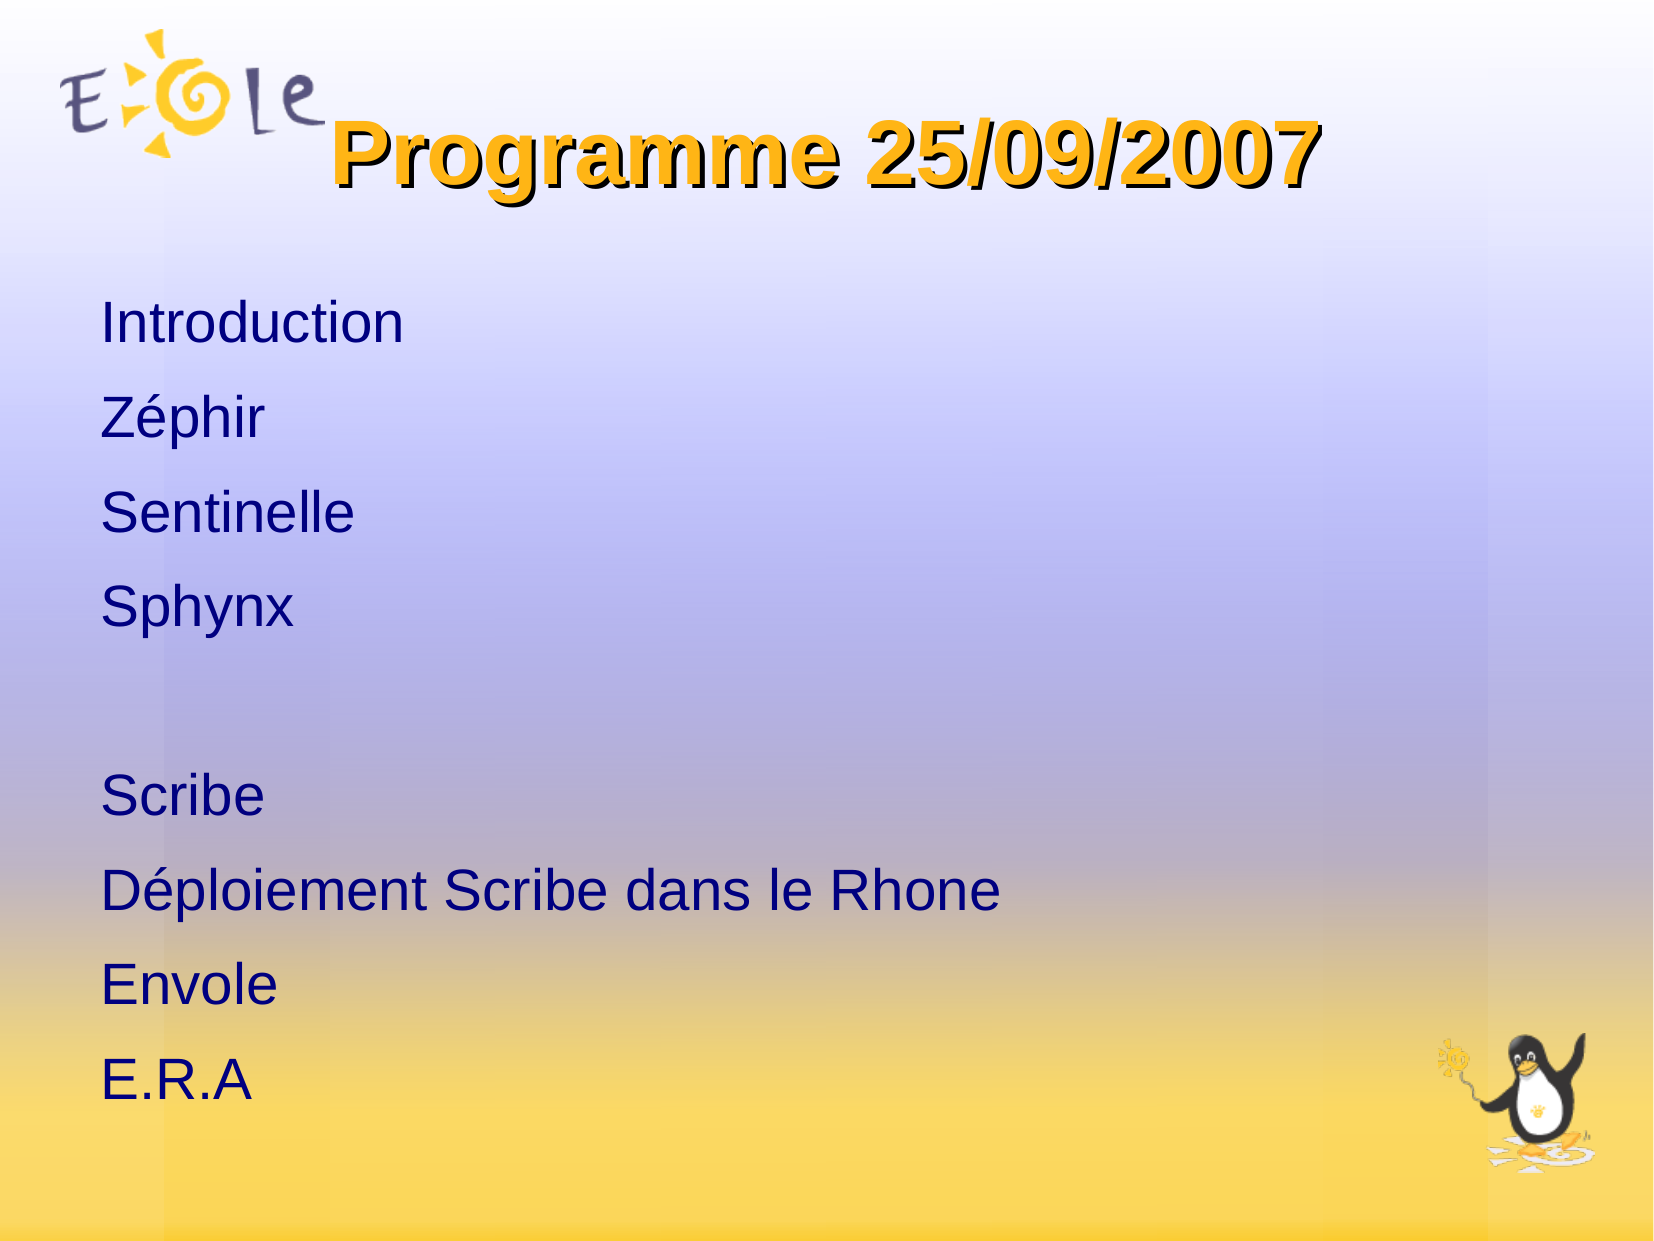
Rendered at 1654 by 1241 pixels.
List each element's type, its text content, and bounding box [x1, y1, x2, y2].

picture [0, 0, 1654, 1241]
list Introduction Zéphir Sentinelle Sphynx Scribe Déploiement Scribe dans le Rhone Envole E.R.A [82, 290, 1571, 1180]
title Programme 25/09/2007 [82, 49, 1571, 257]
